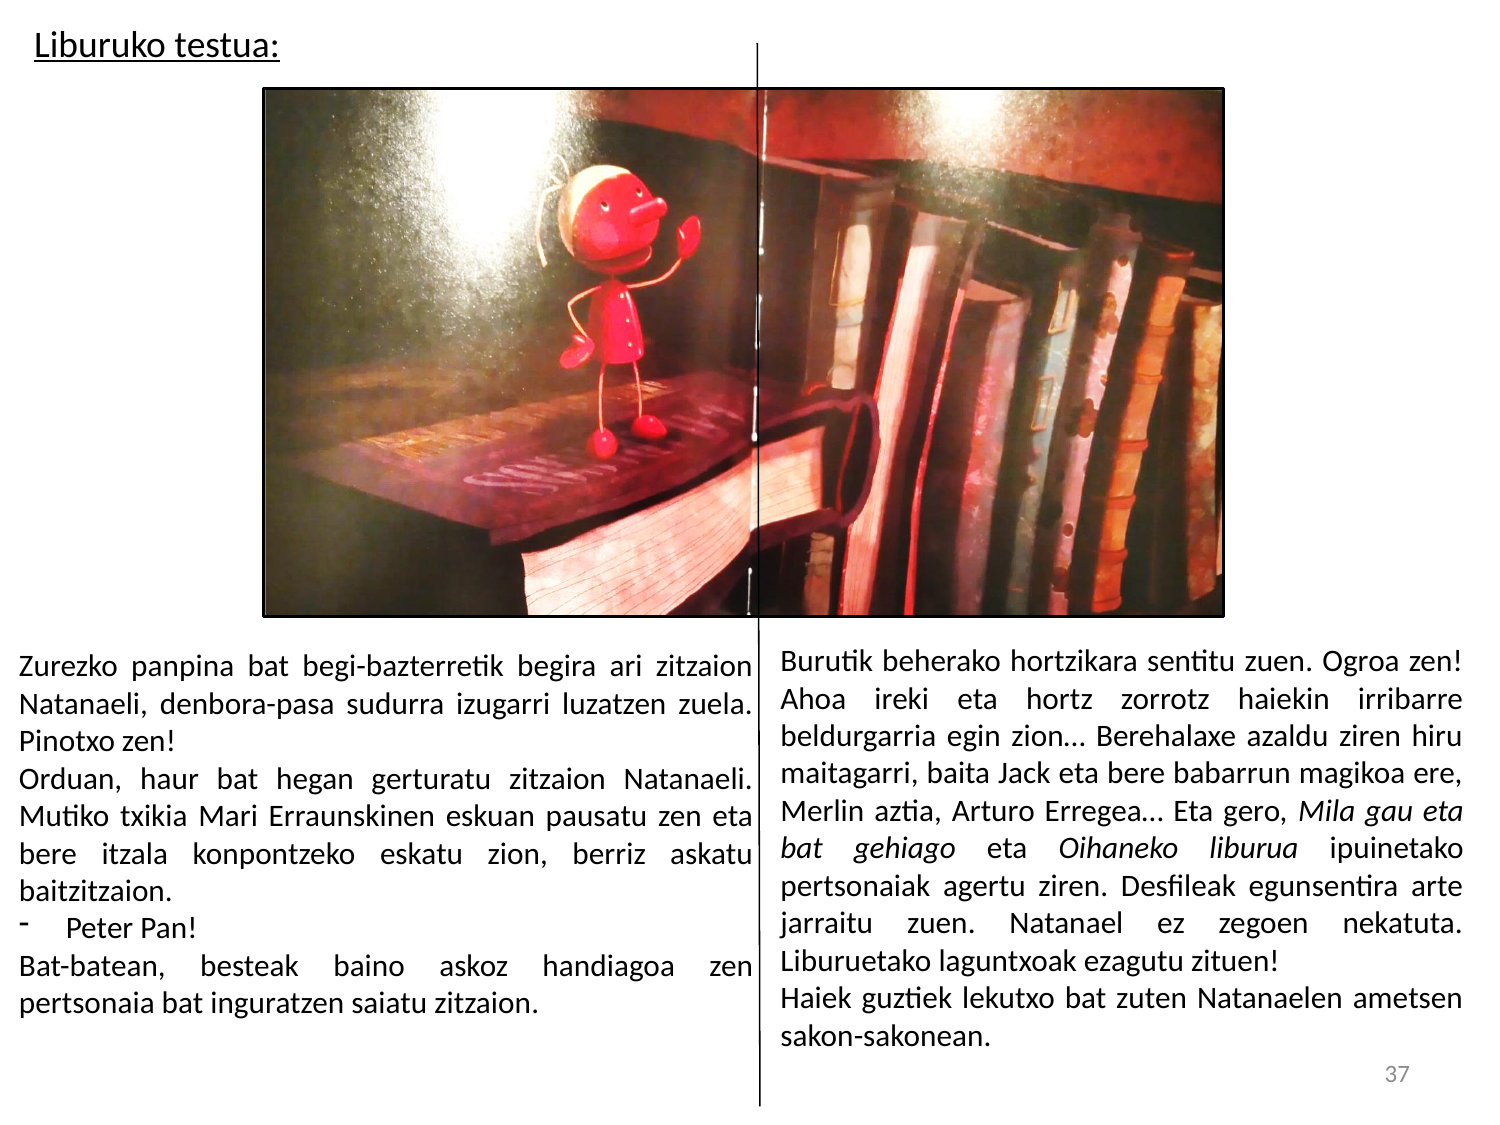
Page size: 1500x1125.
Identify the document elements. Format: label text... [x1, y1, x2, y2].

text_box Burutik beherako hortzikara sentitu zuen. Ogroa zen! Ahoa ireki eta hortz zorrotz haiekin irribarre beldurgarria egin zion… Berehalaxe azaldu ziren hiru maitagarri, baita Jack eta bere babarrun magikoa ere, Merlin aztia, Arturo Erregea… Eta gero, Mila gau eta bat gehiago eta Oihaneko liburua ipuinetako pertsonaiak agertu ziren. Desfileak egunsentira arte jarraitu zuen. Natanael ez zegoen nekatuta. Liburuetako laguntxoak ezagutu zituen! Haiek guztiek lekutxo bat zuten Natanaelen ametsen sakon-sakonean. [765, 633, 1479, 1060]
picture [265, 90, 757, 615]
text_box Liburuko testua: [19, 12, 295, 73]
picture [759, 90, 1223, 615]
slide_number <numéro> [1074, 1060, 1425, 1103]
text_box Zurezko panpina bat begi-bazterretik begira ari zitzaion Natanaeli, denbora-pasa sudurra izugarri luzatzen zuela. Pinotxo zen! Orduan, haur bat hegan gerturatu zitzaion Natanaeli. Mutiko txikia Mari Erraunskinen eskuan pausatu zen eta bere itzala konpontzeko eskatu zion, berriz askatu baitzitzaion. Peter Pan! Bat-batean, besteak baino askoz handiagoa zen pertsonaia bat inguratzen saiatu zitzaion. [4, 638, 765, 1028]
